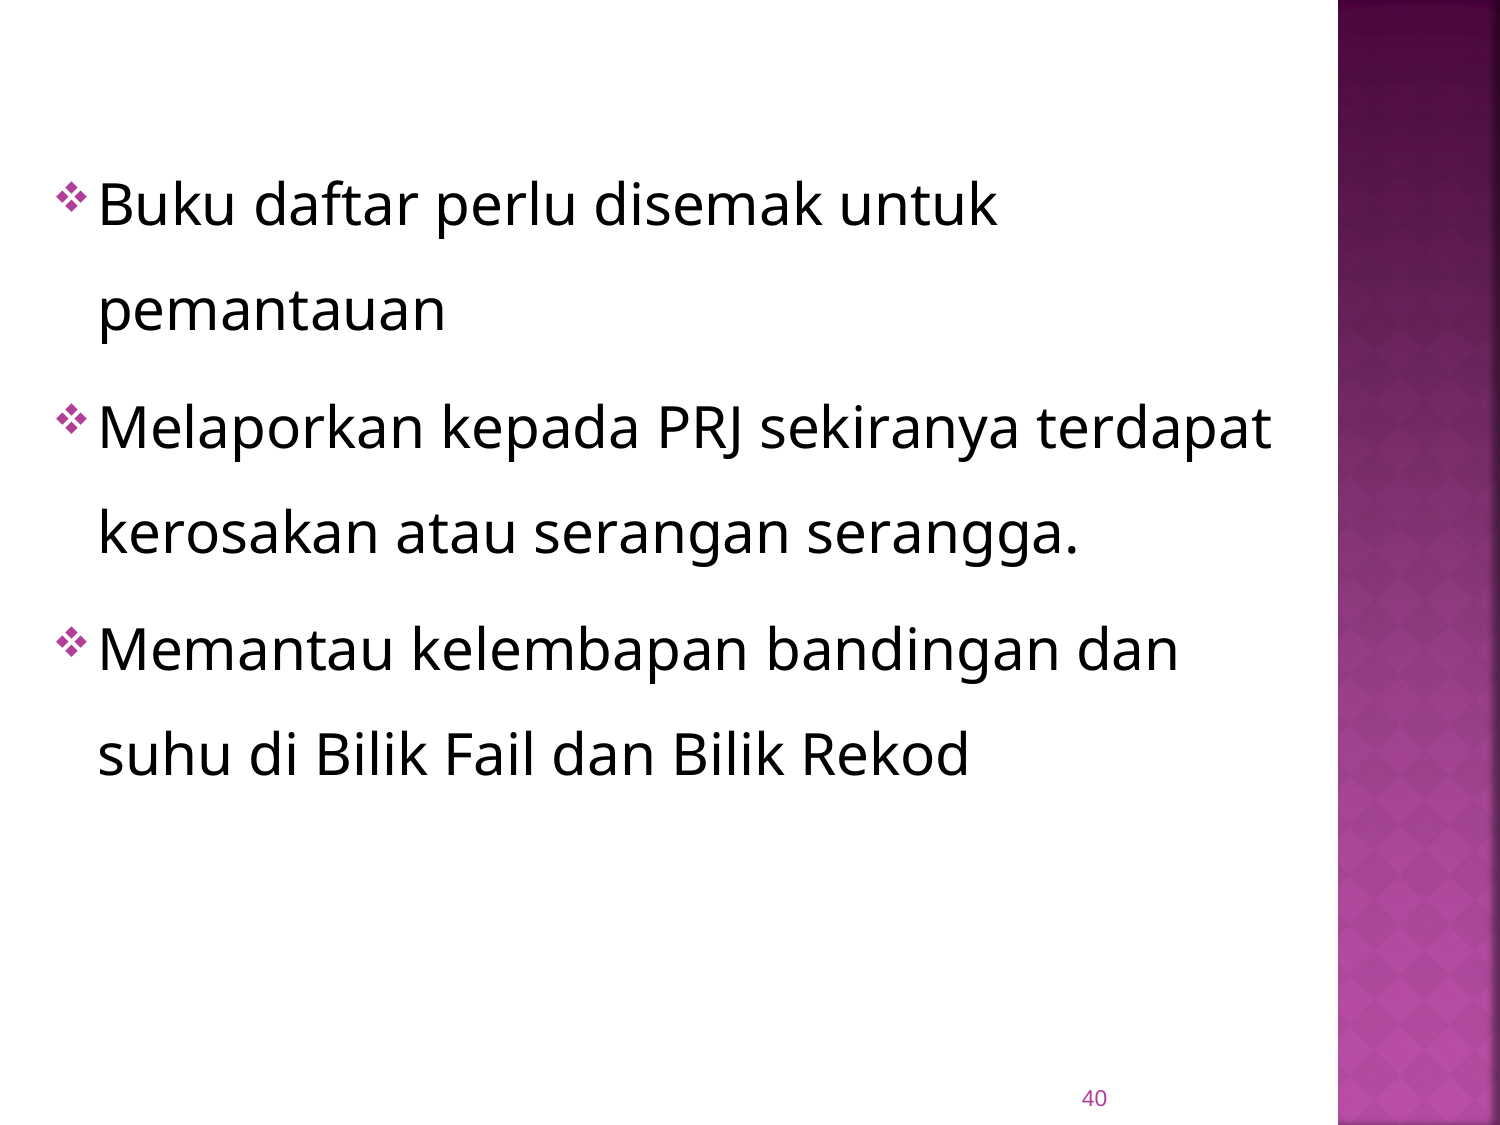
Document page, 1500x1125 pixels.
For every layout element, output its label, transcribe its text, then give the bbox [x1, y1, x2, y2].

list Buku daftar perlu disemak untuk pemantauan Melaporkan kepada PRJ sekiranya terdapat kerosakan atau serangan serangga. Memantau kelembapan bandingan dan suhu di Bilik Fail dan Bilik Rekod [37, 125, 1326, 837]
picture [1338, 0, 1500, 1125]
text_box <number> [1025, 1075, 1123, 1114]
